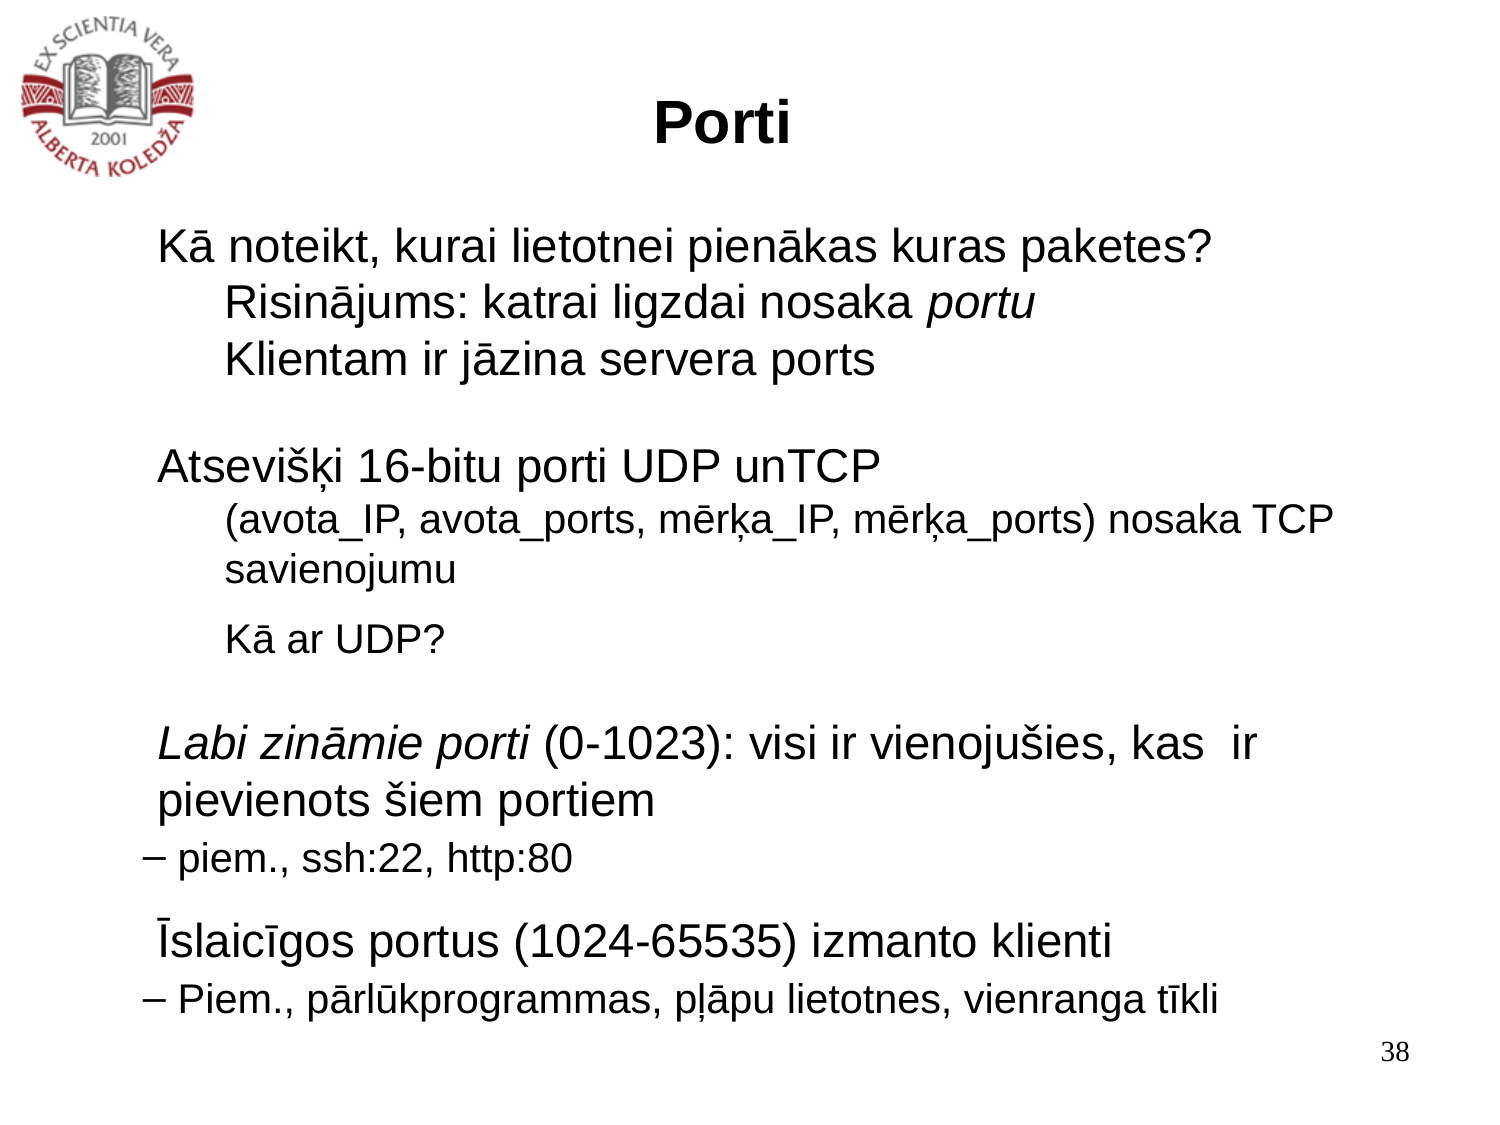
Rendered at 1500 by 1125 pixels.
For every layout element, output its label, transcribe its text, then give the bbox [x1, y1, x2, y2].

title Porti [50, 62, 1374, 175]
picture [21, 16, 194, 177]
list Kā noteikt, kurai lietotnei pienākas kuras paketes? Risinājums: katrai ligzdai nosaka portu Klientam ir jāzina servera ports Atsevišķi 16-bitu porti UDP unTCP (avota_IP, avota_ports, mērķa_IP, mērķa_ports) nosaka TCP savienojumu Kā ar UDP? Labi zināmie porti (0-1023): visi ir vienojušies, kas ir pievienots šiem portiem piem., ssh:22, http:80 Īslaicīgos portus (1024-65535) izmanto klienti Piem., pārlūkprogrammas, pļāpu lietotnes, vienranga tīkli [75, 207, 1426, 1038]
text_box <skaitlis> [1074, 1038, 1426, 1101]
